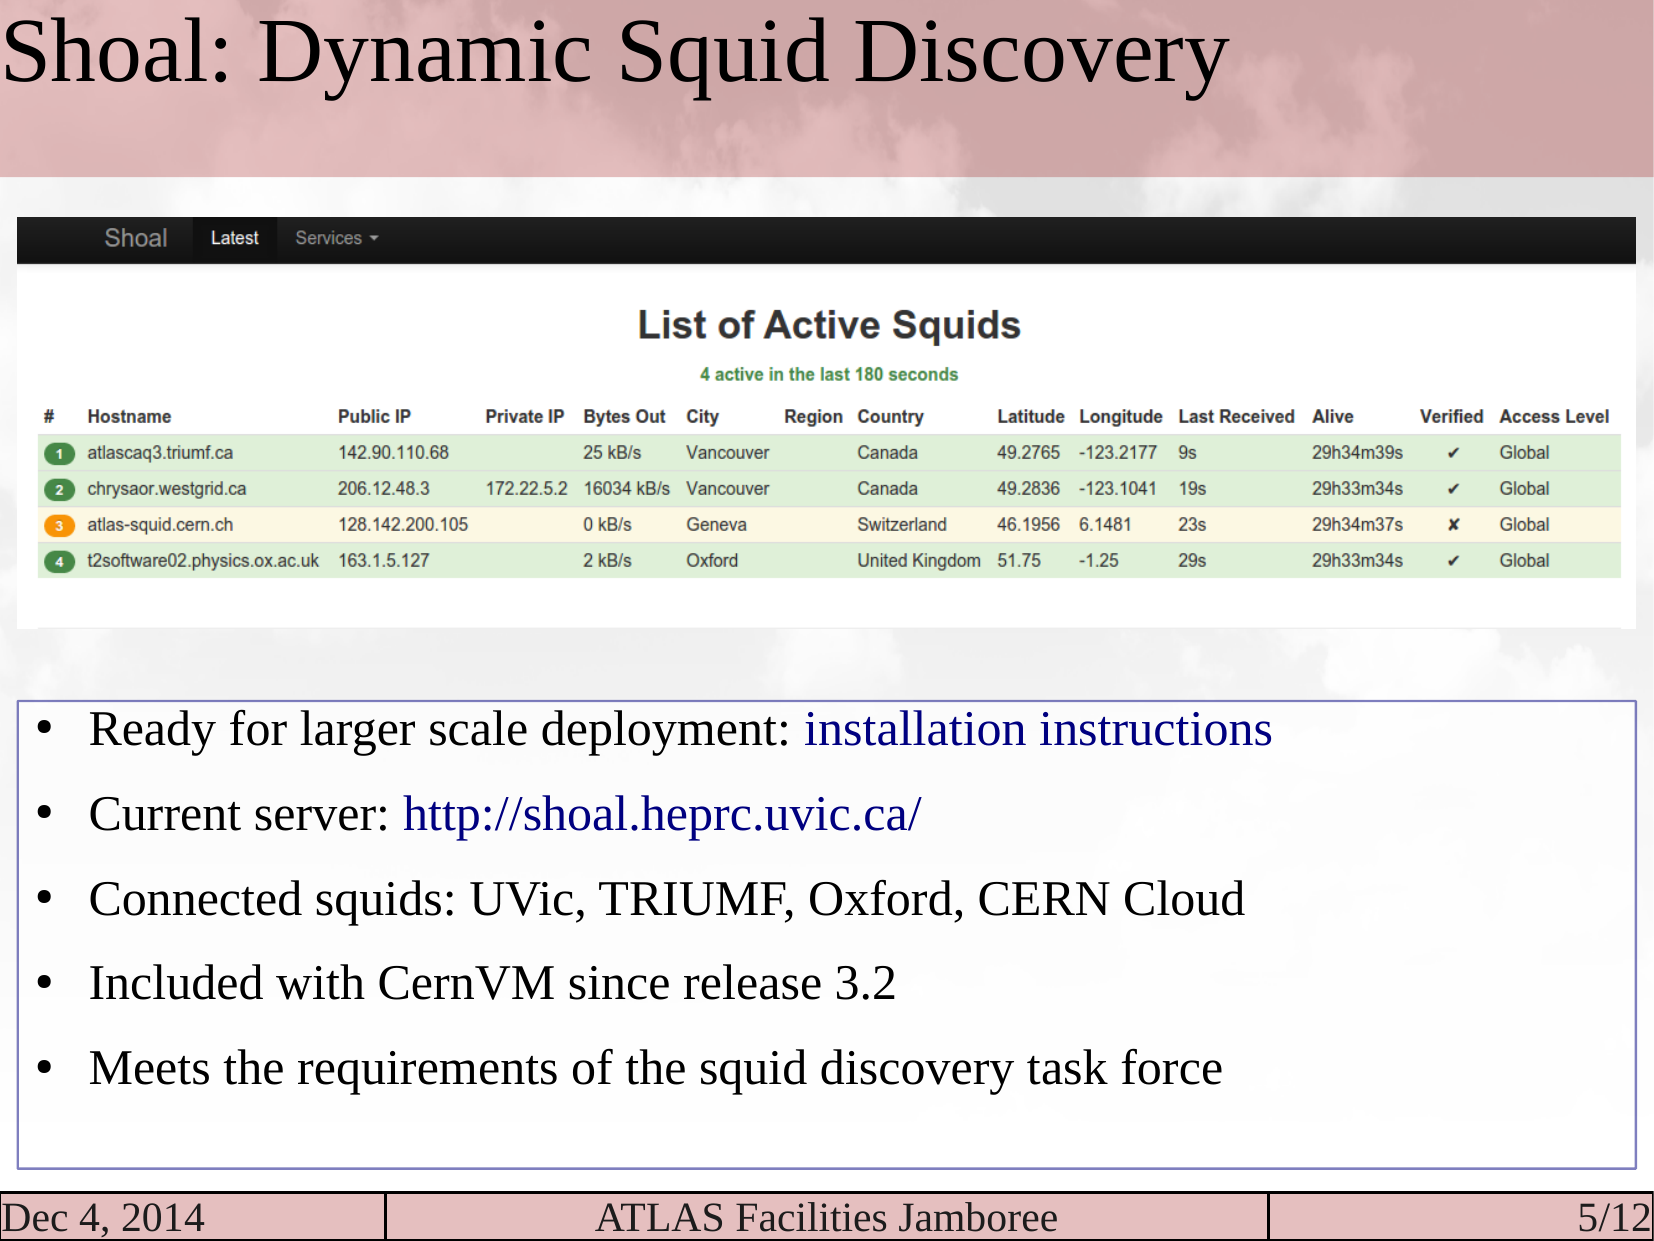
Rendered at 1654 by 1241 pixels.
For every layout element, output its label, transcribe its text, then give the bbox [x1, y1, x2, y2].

title Shoal: Dynamic Squid Discovery [0, 0, 1654, 178]
picture [0, 178, 1654, 1191]
list Ready for larger scale deployment: installation instructions Current server: http://shoal.heprc.uvic.ca/ Connected squids: UVic, TRIUMF, Oxford, CERN Cloud Included with CernVM since release 3.2 Meets the requirements of the squid discovery task force [17, 701, 1636, 1169]
